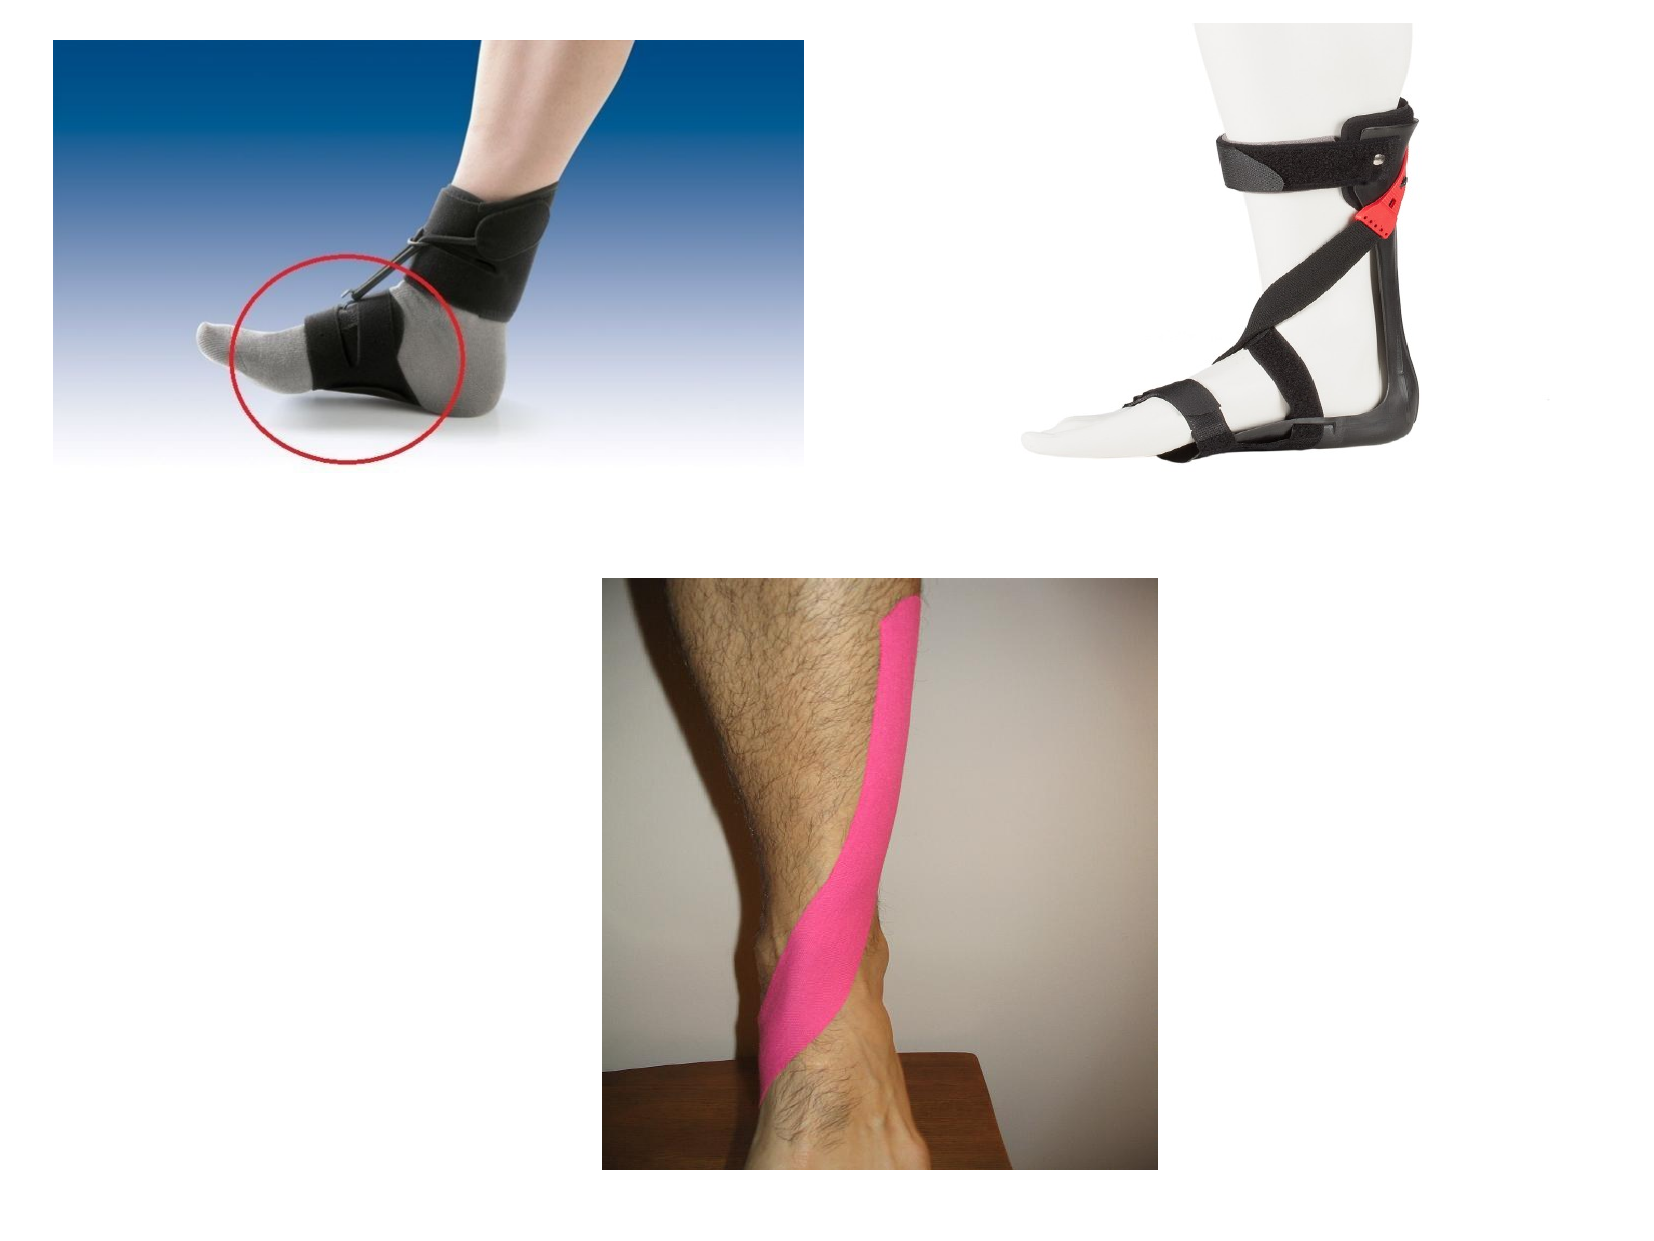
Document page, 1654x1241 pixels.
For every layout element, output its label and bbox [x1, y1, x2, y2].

picture [53, 40, 804, 473]
picture [885, 23, 1649, 544]
picture [602, 578, 1158, 1170]
